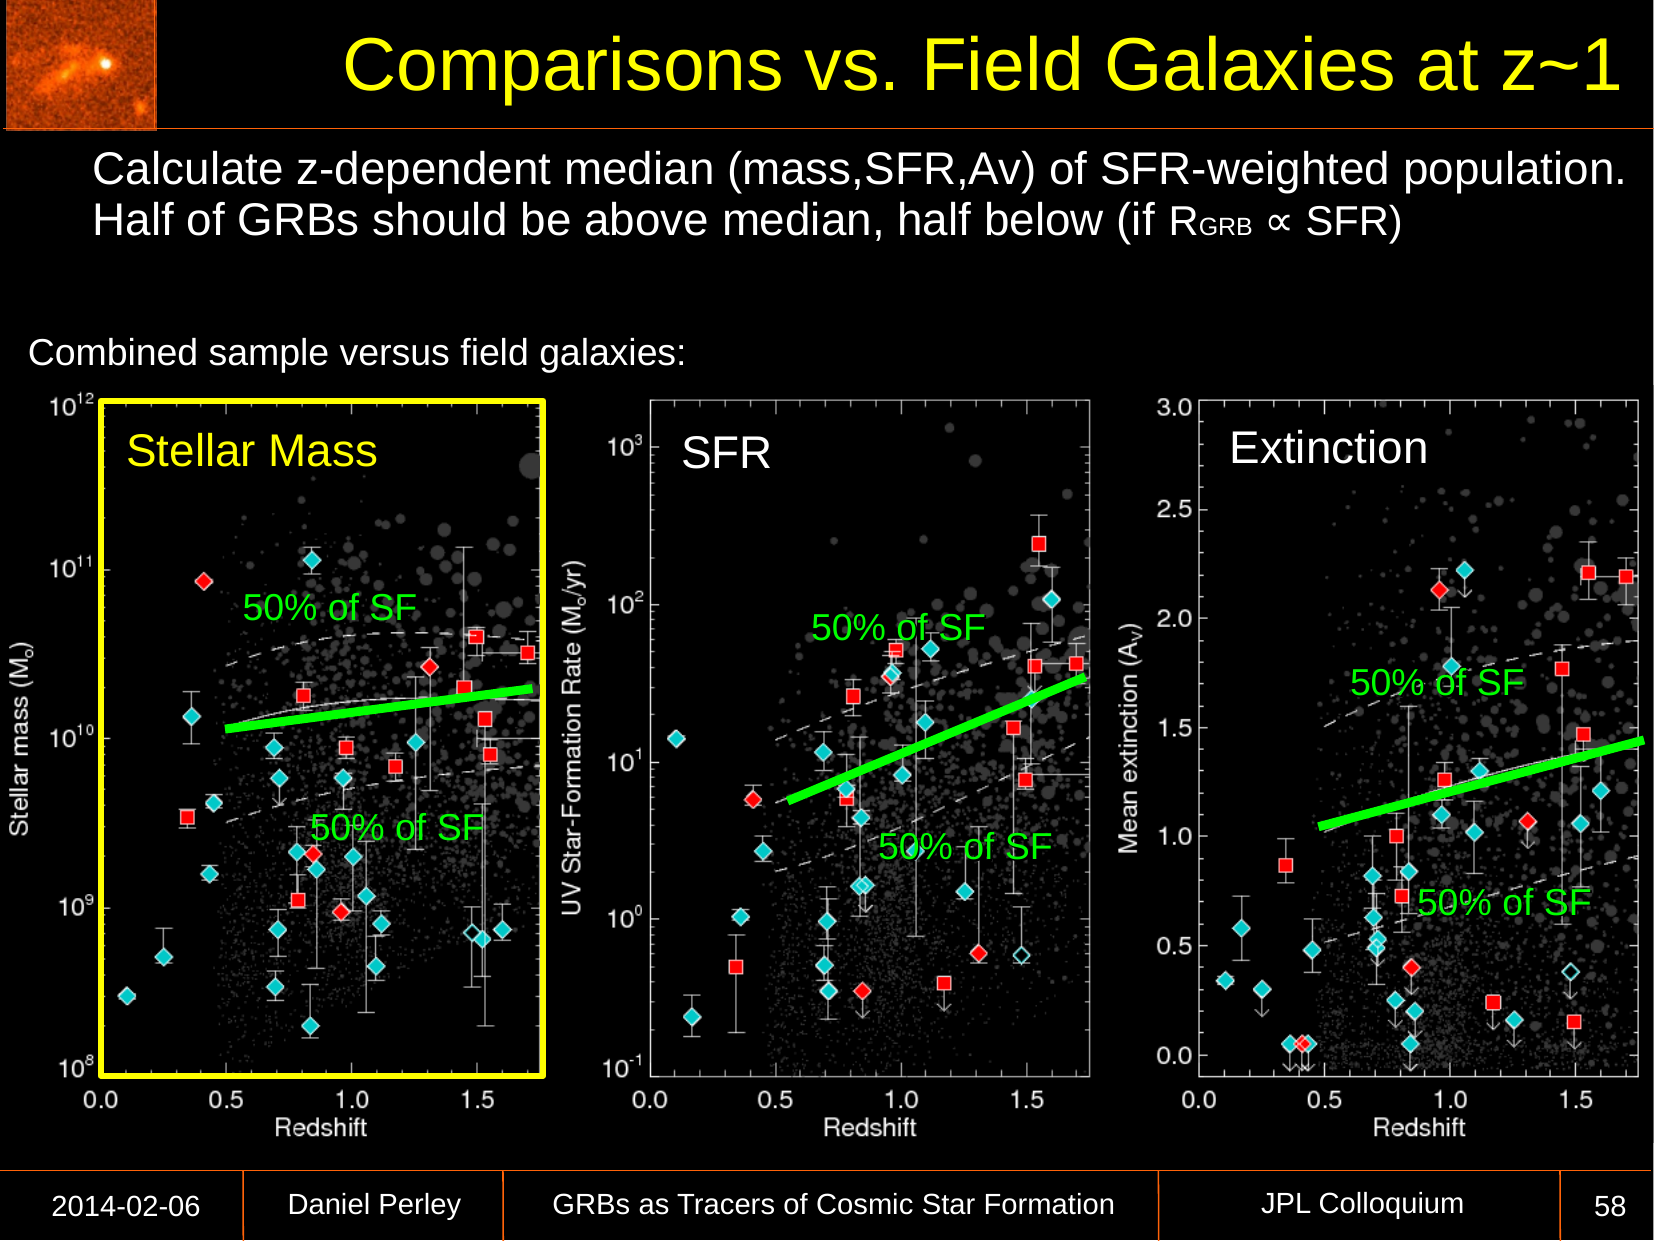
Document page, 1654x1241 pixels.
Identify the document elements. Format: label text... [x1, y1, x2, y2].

text_box SFR [663, 417, 1076, 490]
text_box 50% of SF [1332, 651, 1633, 714]
text_box Extinction [1211, 411, 1625, 484]
picture [0, 385, 1654, 1143]
text_box Calculate z-dependent median (mass,SFR,Av) of SFR-weighted population. Half of GRBs should be above median, half below (if RGRB ∝ SFR) [75, 132, 1654, 256]
text_box 50% of SF [793, 595, 1094, 659]
text_box 50% of SF [225, 576, 526, 639]
text_box Stellar Mass [108, 414, 522, 487]
text_box 50% of SF [1399, 870, 1654, 934]
picture [7, 0, 154, 128]
text_box 50% of SF [546, 795, 593, 859]
title Comparisons vs. Field Galaxies at z~1 [187, 21, 1624, 108]
text_box 50% of SF [860, 815, 1161, 879]
text_box Combined sample versus field galaxies: [10, 321, 723, 385]
text_box 50% of SF [292, 795, 540, 859]
